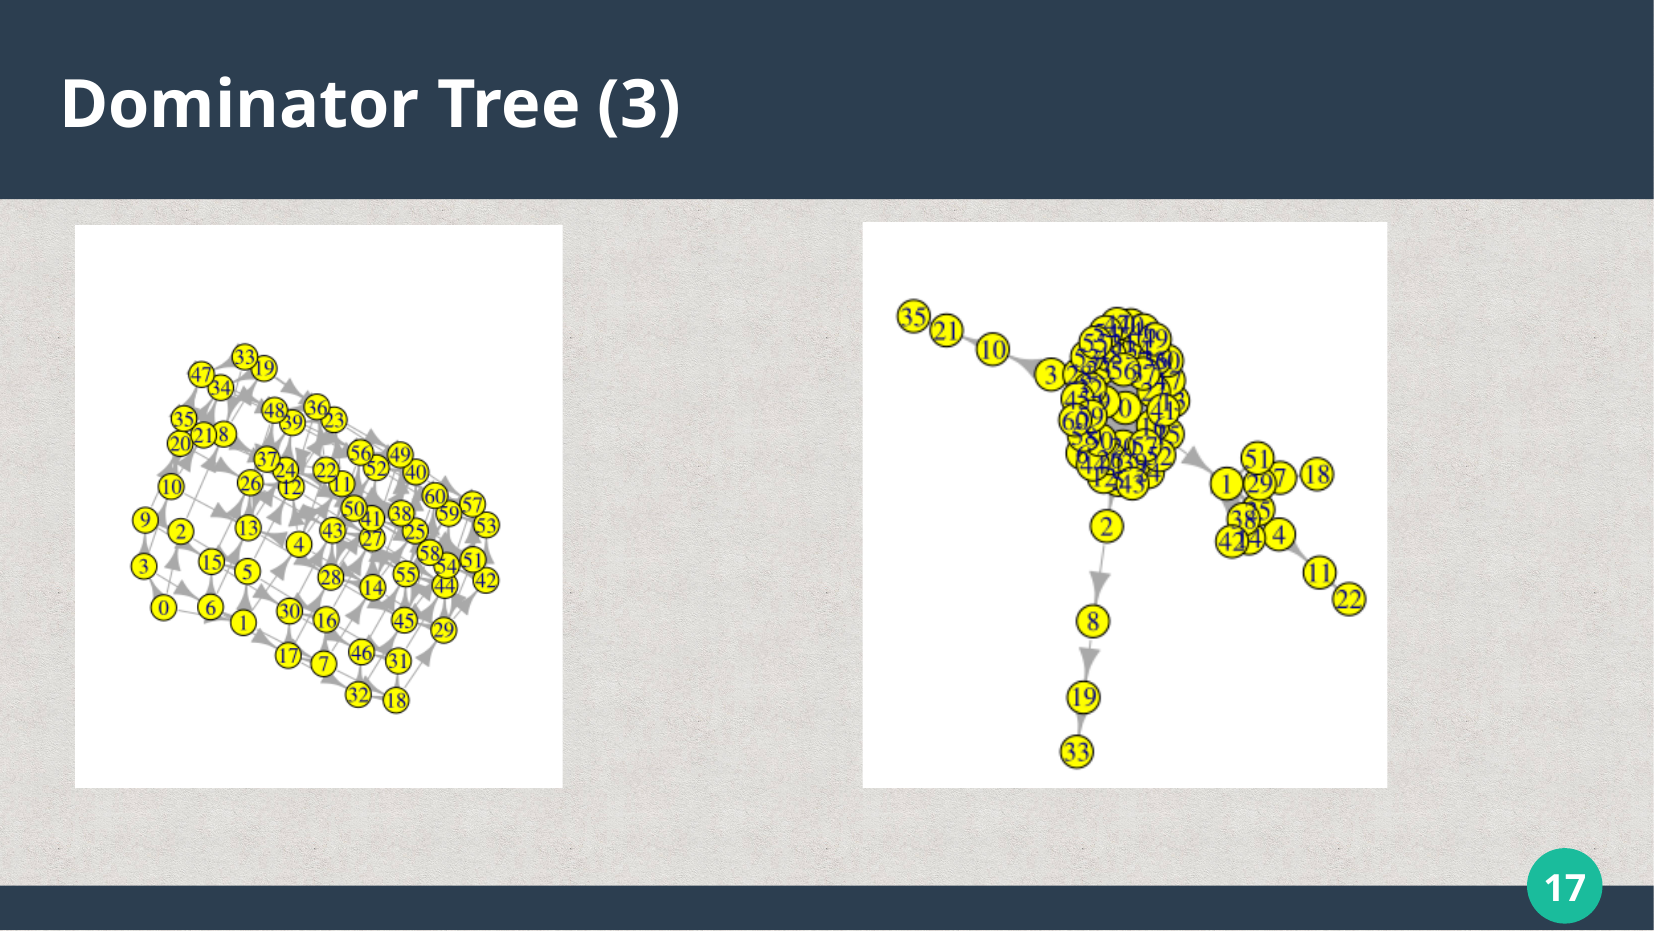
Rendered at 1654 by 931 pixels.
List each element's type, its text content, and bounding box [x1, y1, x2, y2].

picture [0, 200, 1654, 885]
title Dominator Tree (3) [59, 36, 1595, 155]
